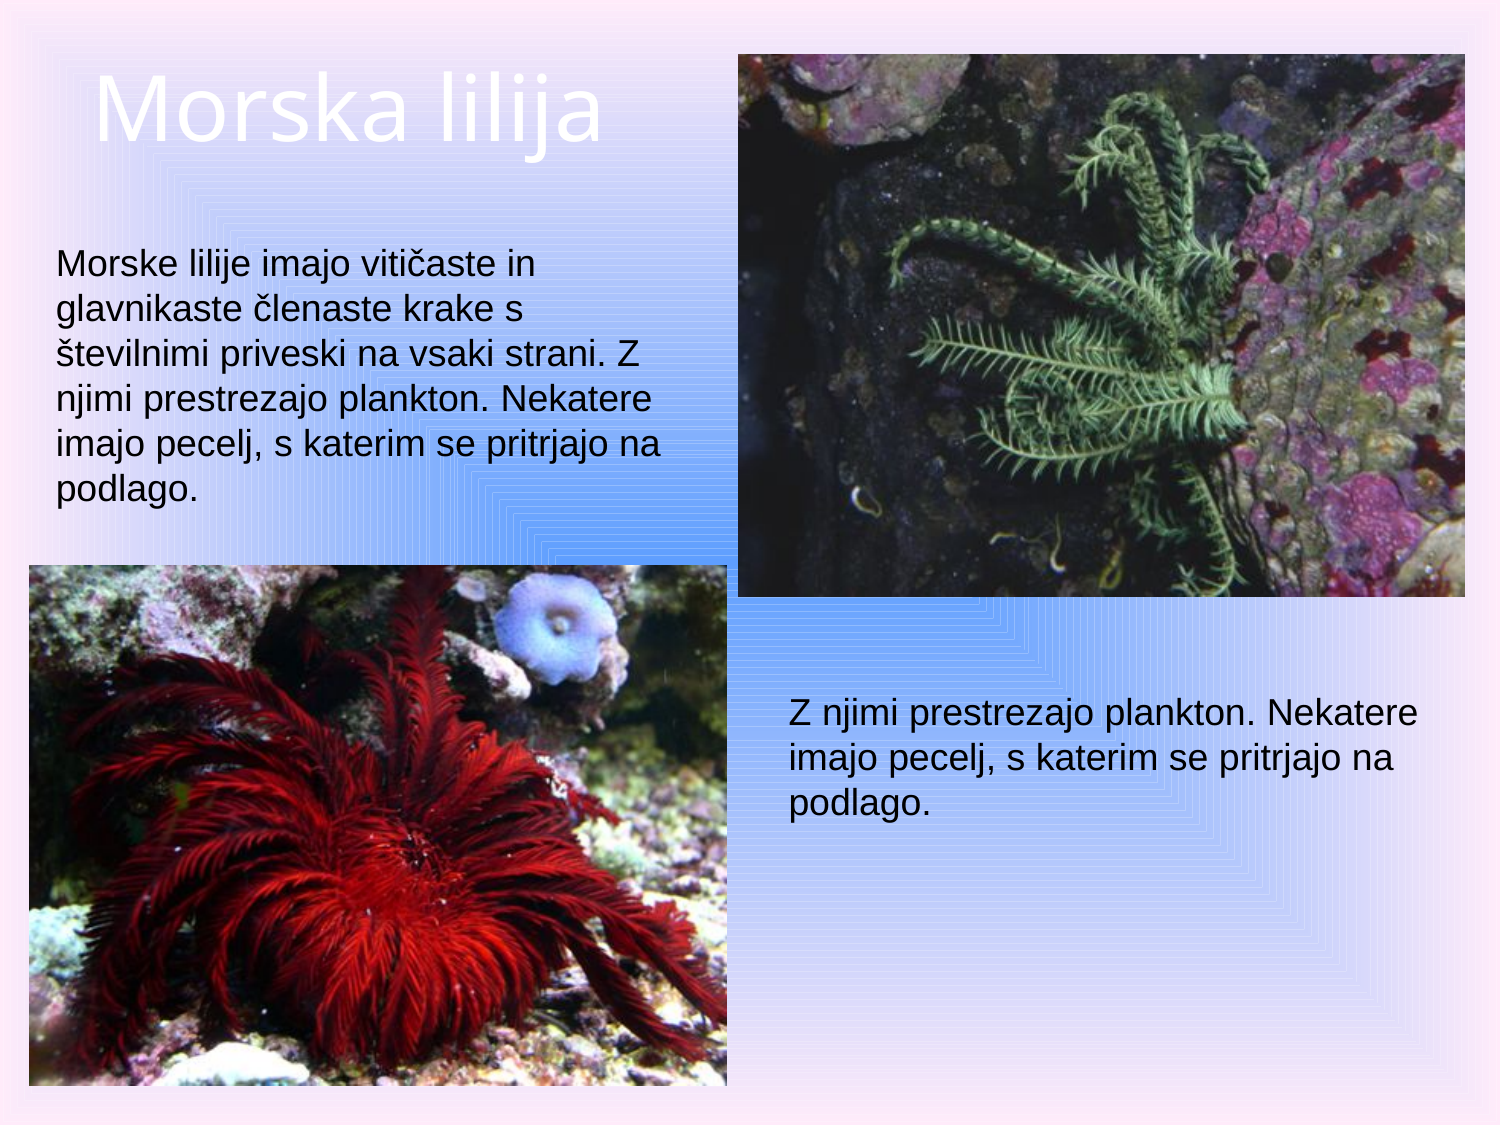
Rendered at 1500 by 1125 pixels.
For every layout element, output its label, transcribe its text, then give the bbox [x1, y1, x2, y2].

text_box Morska lilija [41, 42, 657, 173]
text_box Morske lilije imajo vitičaste in glavnikaste členaste krake s številnimi priveski na vsaki strani. Z njimi prestrezajo plankton. Nekatere imajo pecelj, s katerim se pritrjajo na podlago. [41, 231, 691, 517]
text_box Z njimi prestrezajo plankton. Nekatere imajo pecelj, s katerim se pritrjajo na podlago. [773, 680, 1447, 889]
picture [29, 565, 727, 1086]
picture [738, 54, 1465, 598]
